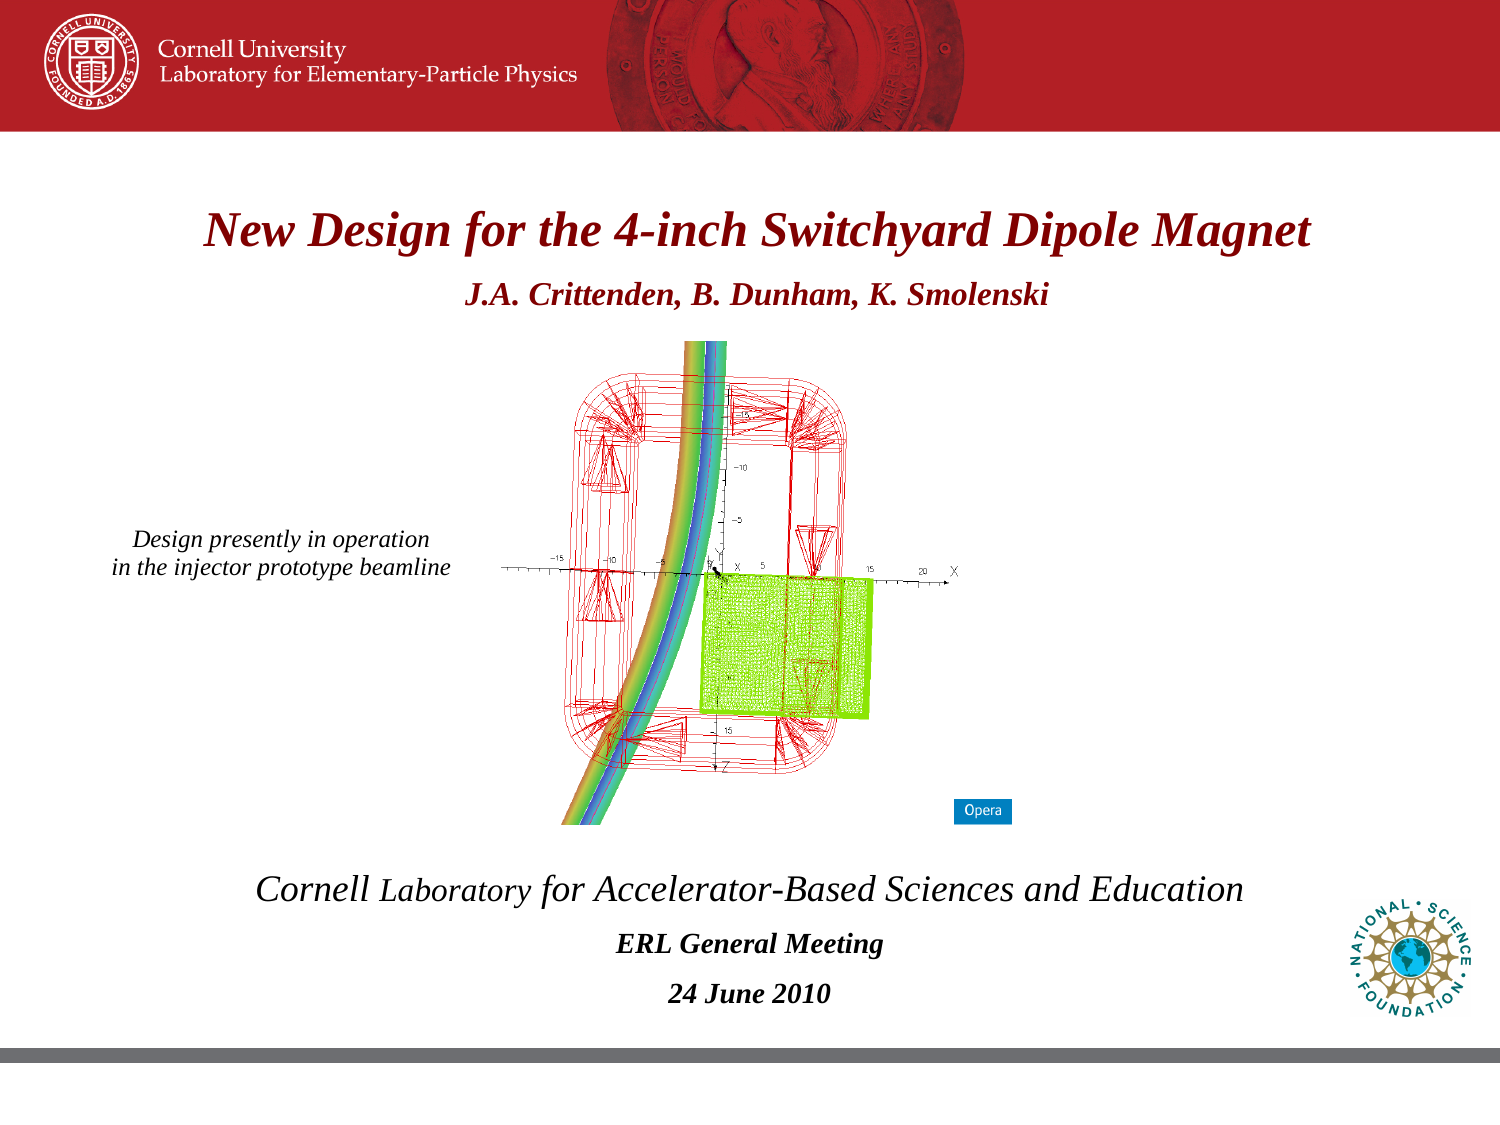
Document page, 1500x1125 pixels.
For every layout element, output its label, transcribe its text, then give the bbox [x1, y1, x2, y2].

picture [487, 341, 1013, 826]
picture [1350, 899, 1471, 1017]
picture [0, 0, 1500, 132]
text_box Design presently in operation in the injector prototype beamline [75, 525, 488, 596]
subtitle Cornell Laboratory for Accelerator-Based Sciences and Education ERL General Meeting 24 June 2010 [225, 858, 1276, 1051]
title New Design for the 4-inch Switchyard Dipole Magnet J.A. Crittenden, B. Dunham, K. Smolenski [37, 149, 1478, 338]
